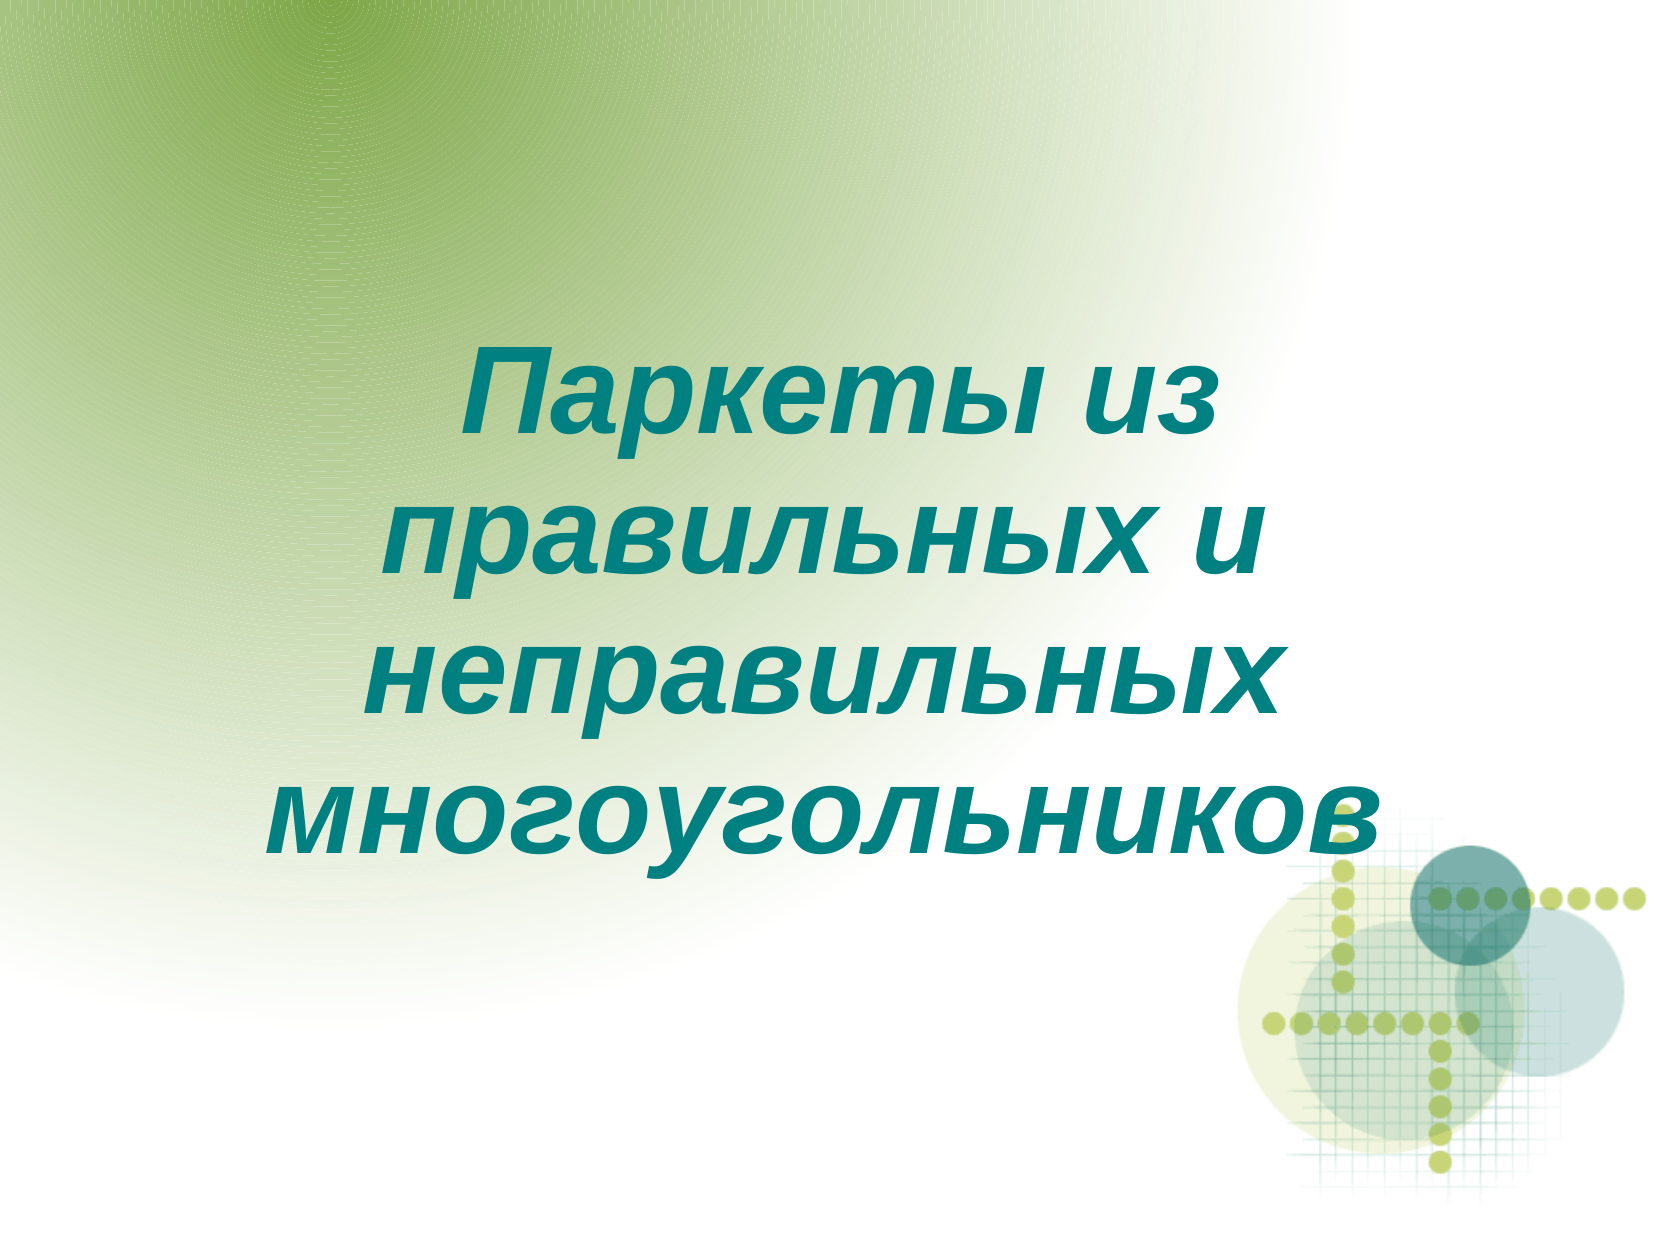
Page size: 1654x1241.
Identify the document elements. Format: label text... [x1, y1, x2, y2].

subtitle Паркеты из правильных и неправильных многоугольников [118, 88, 1531, 1112]
picture [1224, 792, 1654, 1211]
